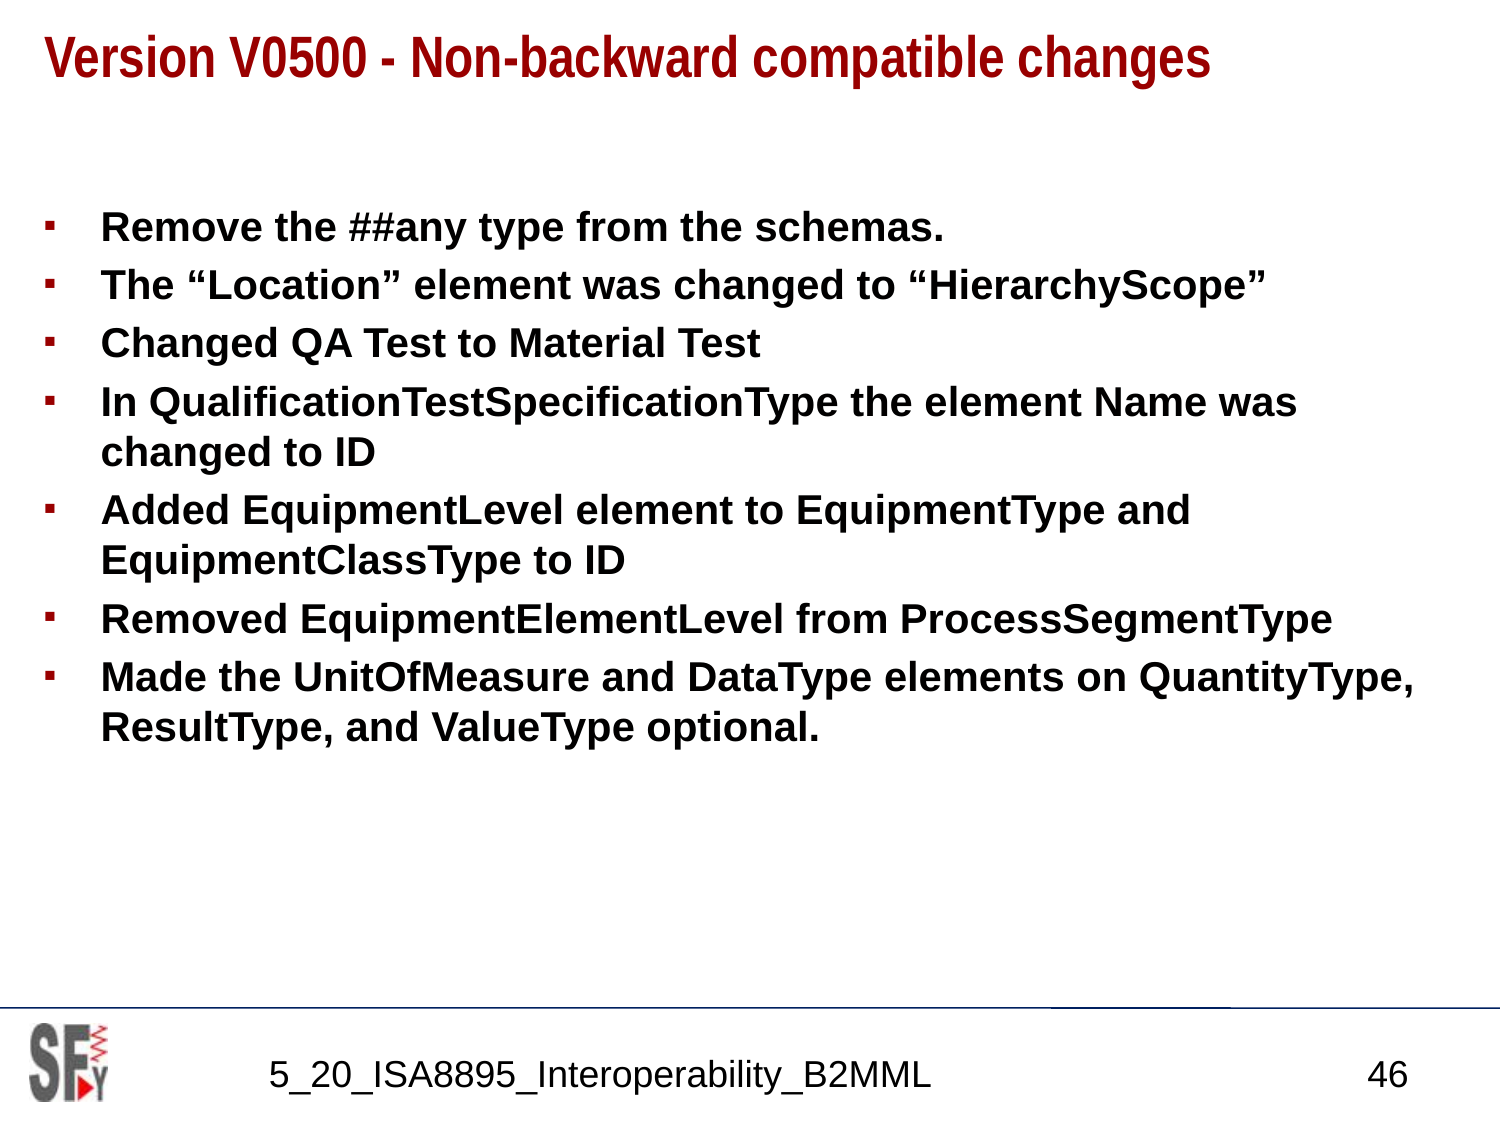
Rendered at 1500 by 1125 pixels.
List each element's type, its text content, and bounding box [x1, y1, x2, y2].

title Version V0500 - Non-backward compatible changes [29, 12, 1471, 138]
slide_number <numéro> [1352, 1034, 1490, 1103]
list Remove the ##any type from the schemas. The “Location” element was changed to “HierarchyScope” Changed QA Test to Material Test In QualificationTestSpecificationType the element Name was changed to ID Added EquipmentLevel element to EquipmentType and EquipmentClassType to ID Removed EquipmentElementLevel from ProcessSegmentType Made the UnitOfMeasure and DataType elements on QuantityType, ResultType, and ValueType optional. [29, 184, 1471, 988]
picture [29, 1023, 108, 1102]
footer 5_20_ISA8895_Interoperability_B2MML [253, 1034, 1336, 1103]
